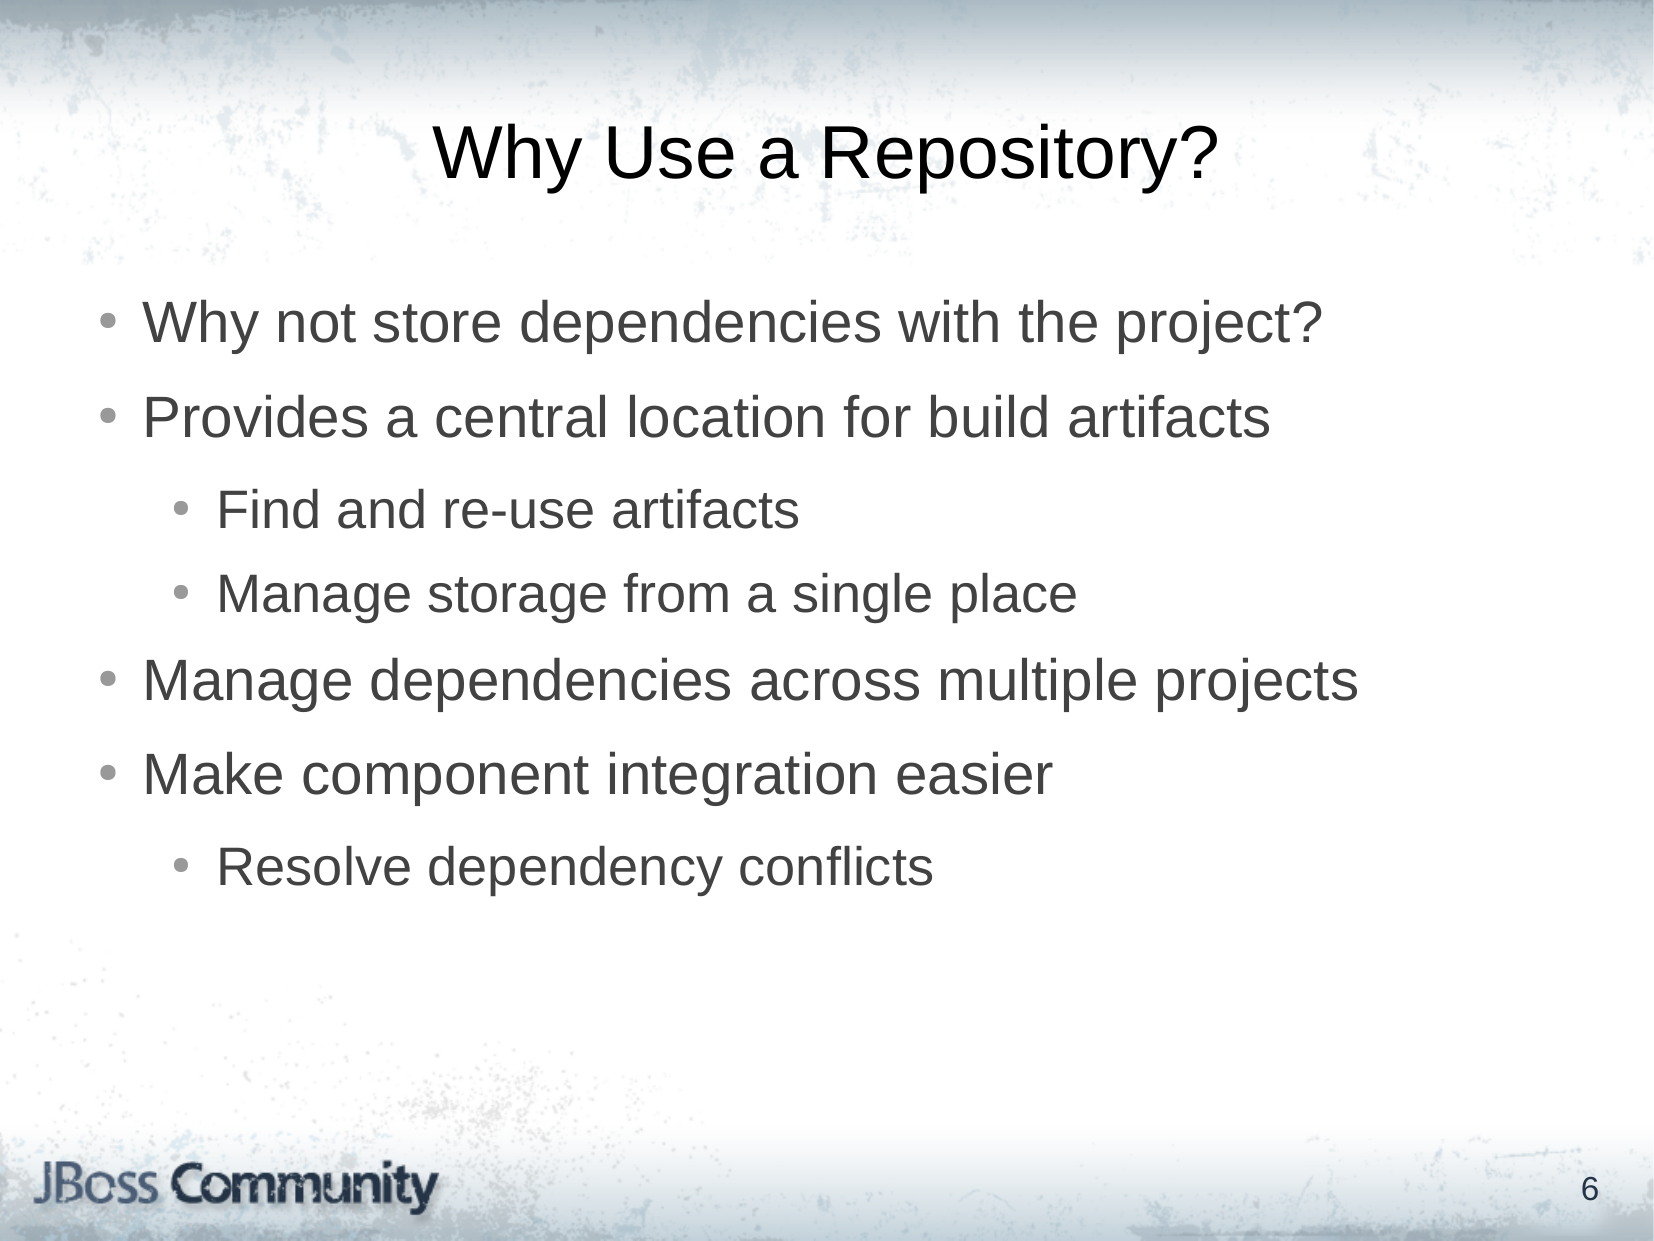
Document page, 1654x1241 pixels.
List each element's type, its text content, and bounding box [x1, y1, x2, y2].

title Why Use a Repository? [82, 49, 1571, 257]
list Why not store dependencies with the project? Provides a central location for build artifacts Find and re-use artifacts Manage storage from a single place Manage dependencies across multiple projects Make component integration easier Resolve dependency conflicts [82, 290, 1571, 1109]
picture [0, 0, 1654, 1241]
